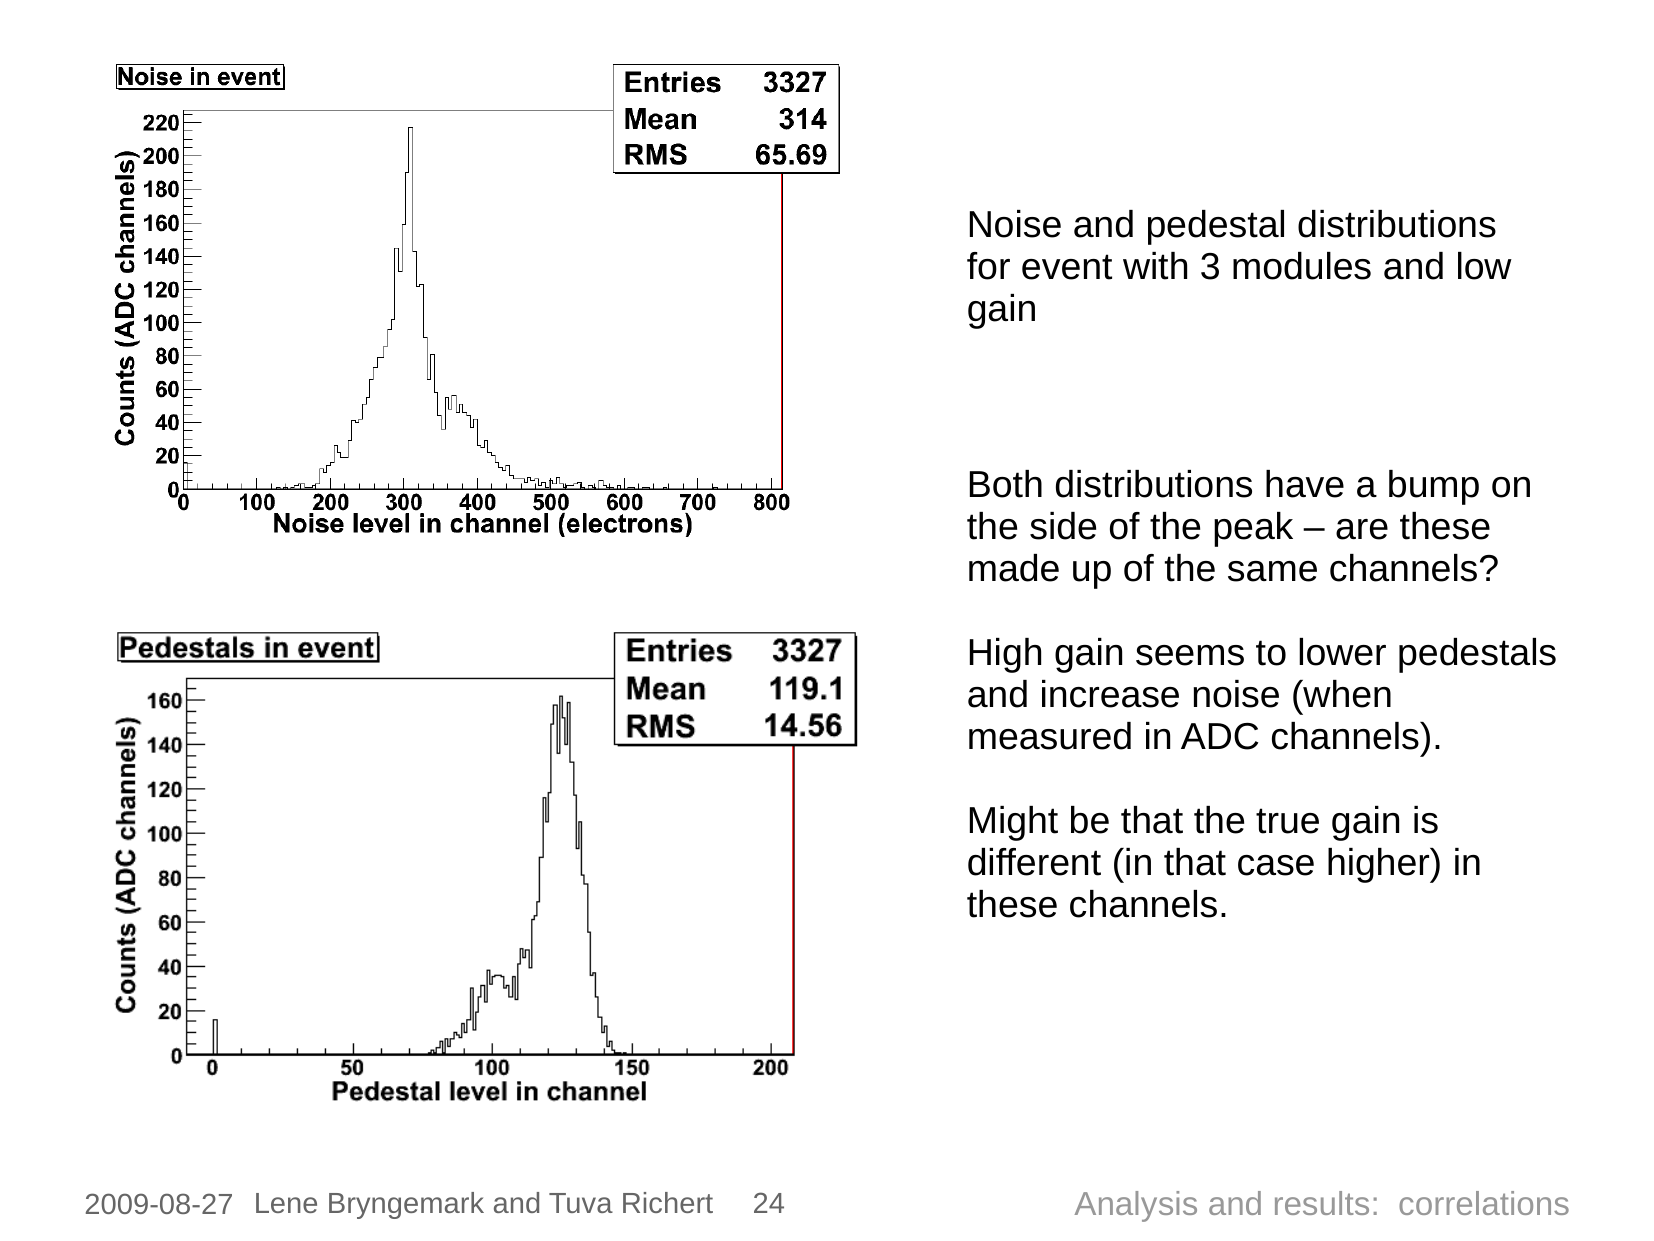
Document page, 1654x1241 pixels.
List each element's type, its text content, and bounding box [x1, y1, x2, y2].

title Analysis and results: correlations [82, 1177, 1572, 1232]
text_box Both distributions have a bump on the side of the peak – are these made up of the same channels? High gain seems to lower pedestals and increase noise (when measured in ADC channels). Might be that the true gain is different (in that case higher) in these channels. [952, 455, 1573, 1017]
picture [111, 631, 870, 1103]
text_box Noise and pedestal distributions for event with 3 modules and low gain [952, 196, 1529, 338]
picture [109, 62, 853, 537]
